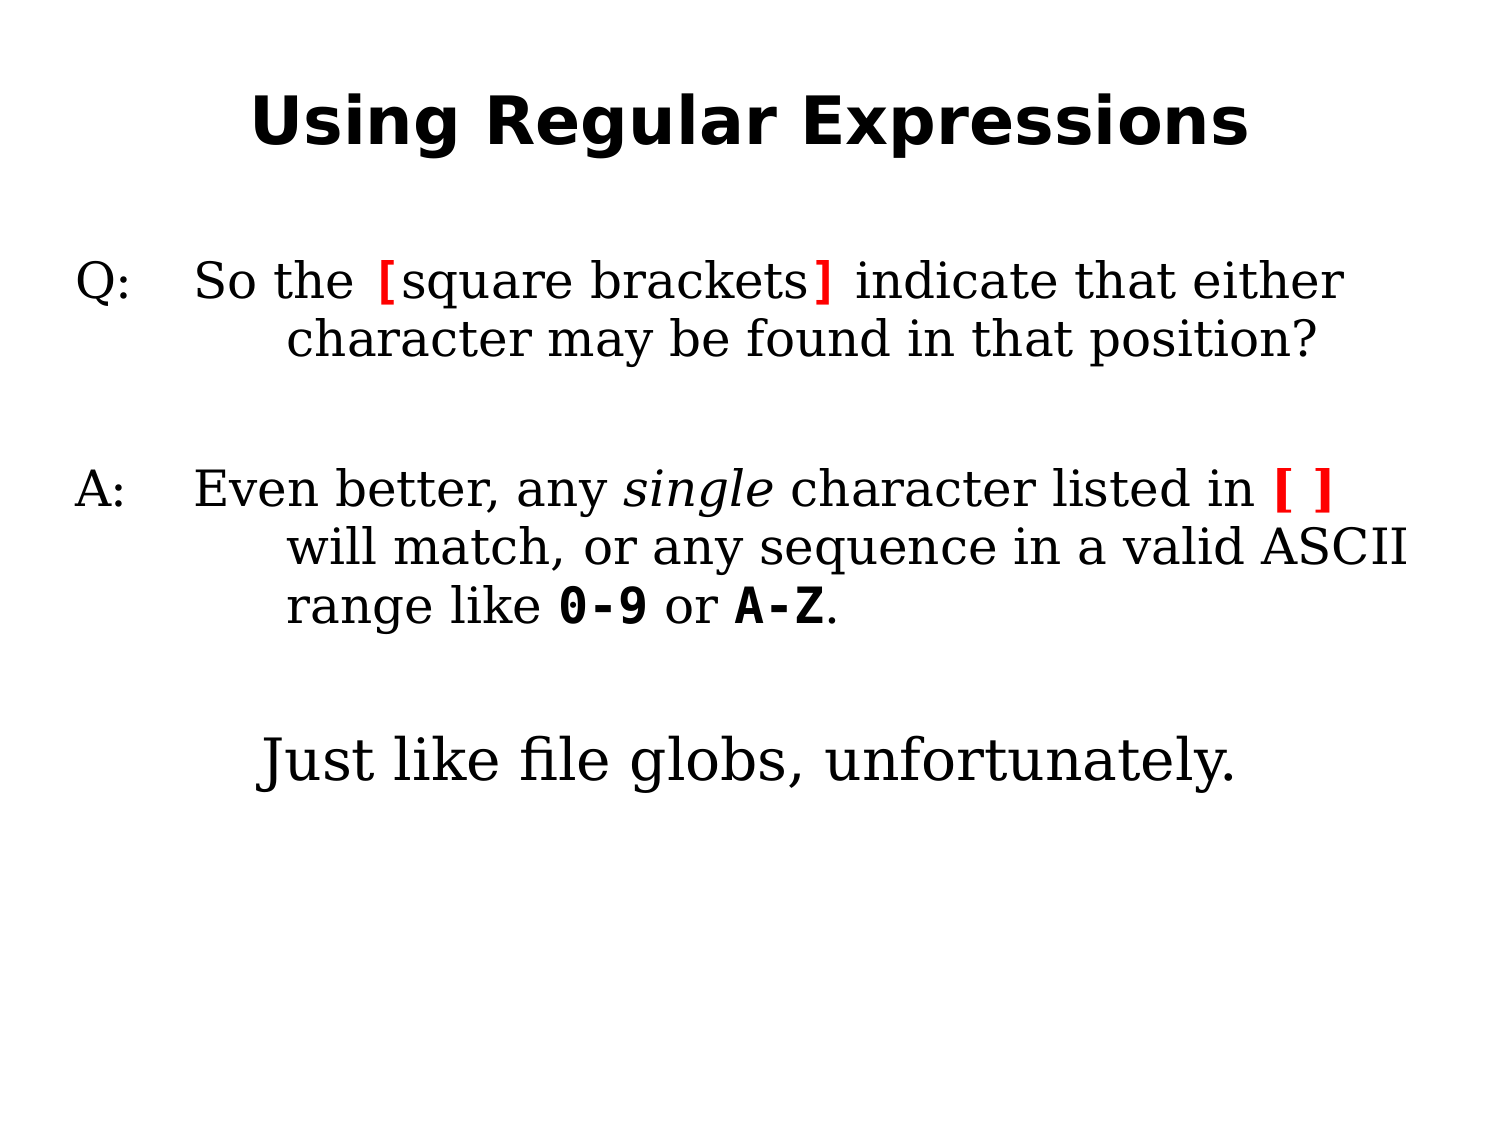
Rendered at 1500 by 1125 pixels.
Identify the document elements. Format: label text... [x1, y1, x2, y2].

list Using Regular Expressions Q: So the [square brackets] indicate that either character may be found in that position? A: Even better, any single character listed in [ ] will match, or any sequence in a valid ASCII range like 0-9 or A-Z. Just like file globs, unfortunately. [75, 82, 1426, 826]
